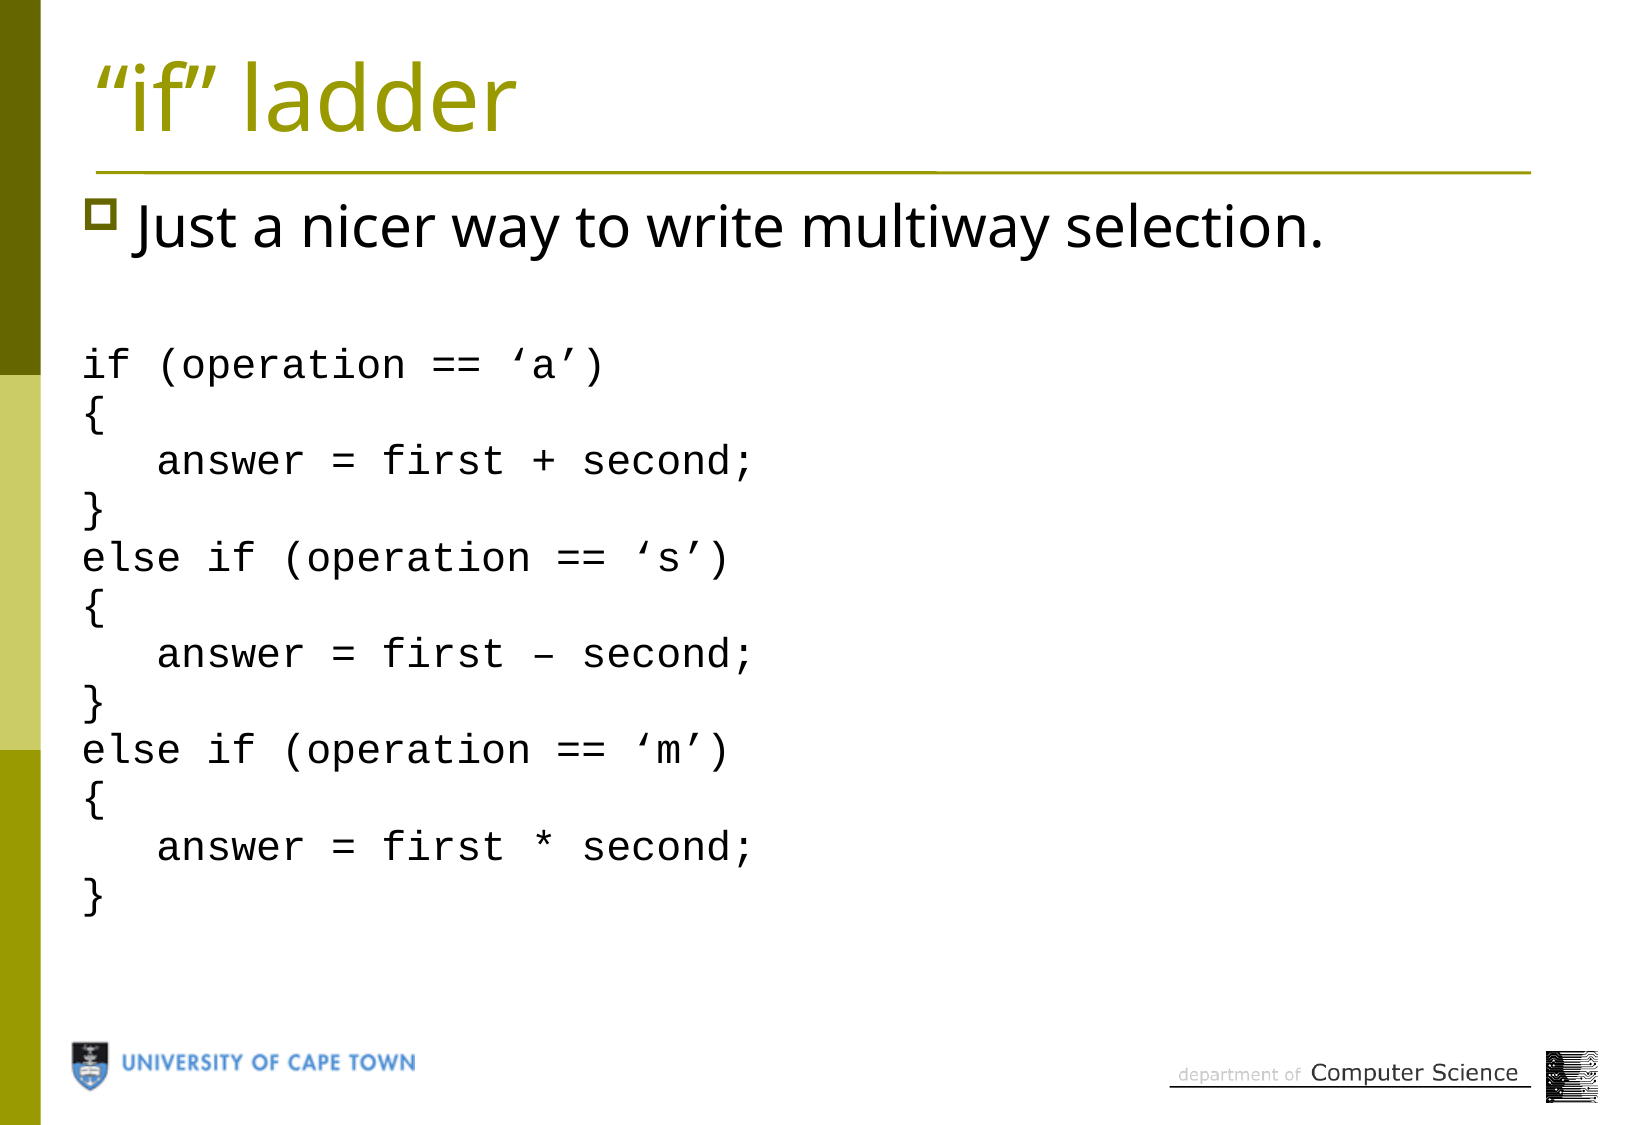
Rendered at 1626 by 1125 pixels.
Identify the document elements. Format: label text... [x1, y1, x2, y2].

picture [61, 1024, 415, 1103]
picture [1546, 1051, 1598, 1103]
picture [1169, 1043, 1532, 1091]
title “if” ladder [81, 21, 1543, 180]
list Just a nicer way to write multiway selection. if (operation == ‘a’) { answer = first + second; } else if (operation == ‘s’) { answer = first – second; } else if (operation == ‘m’) { answer = first * second; } [81, 196, 1543, 1005]
